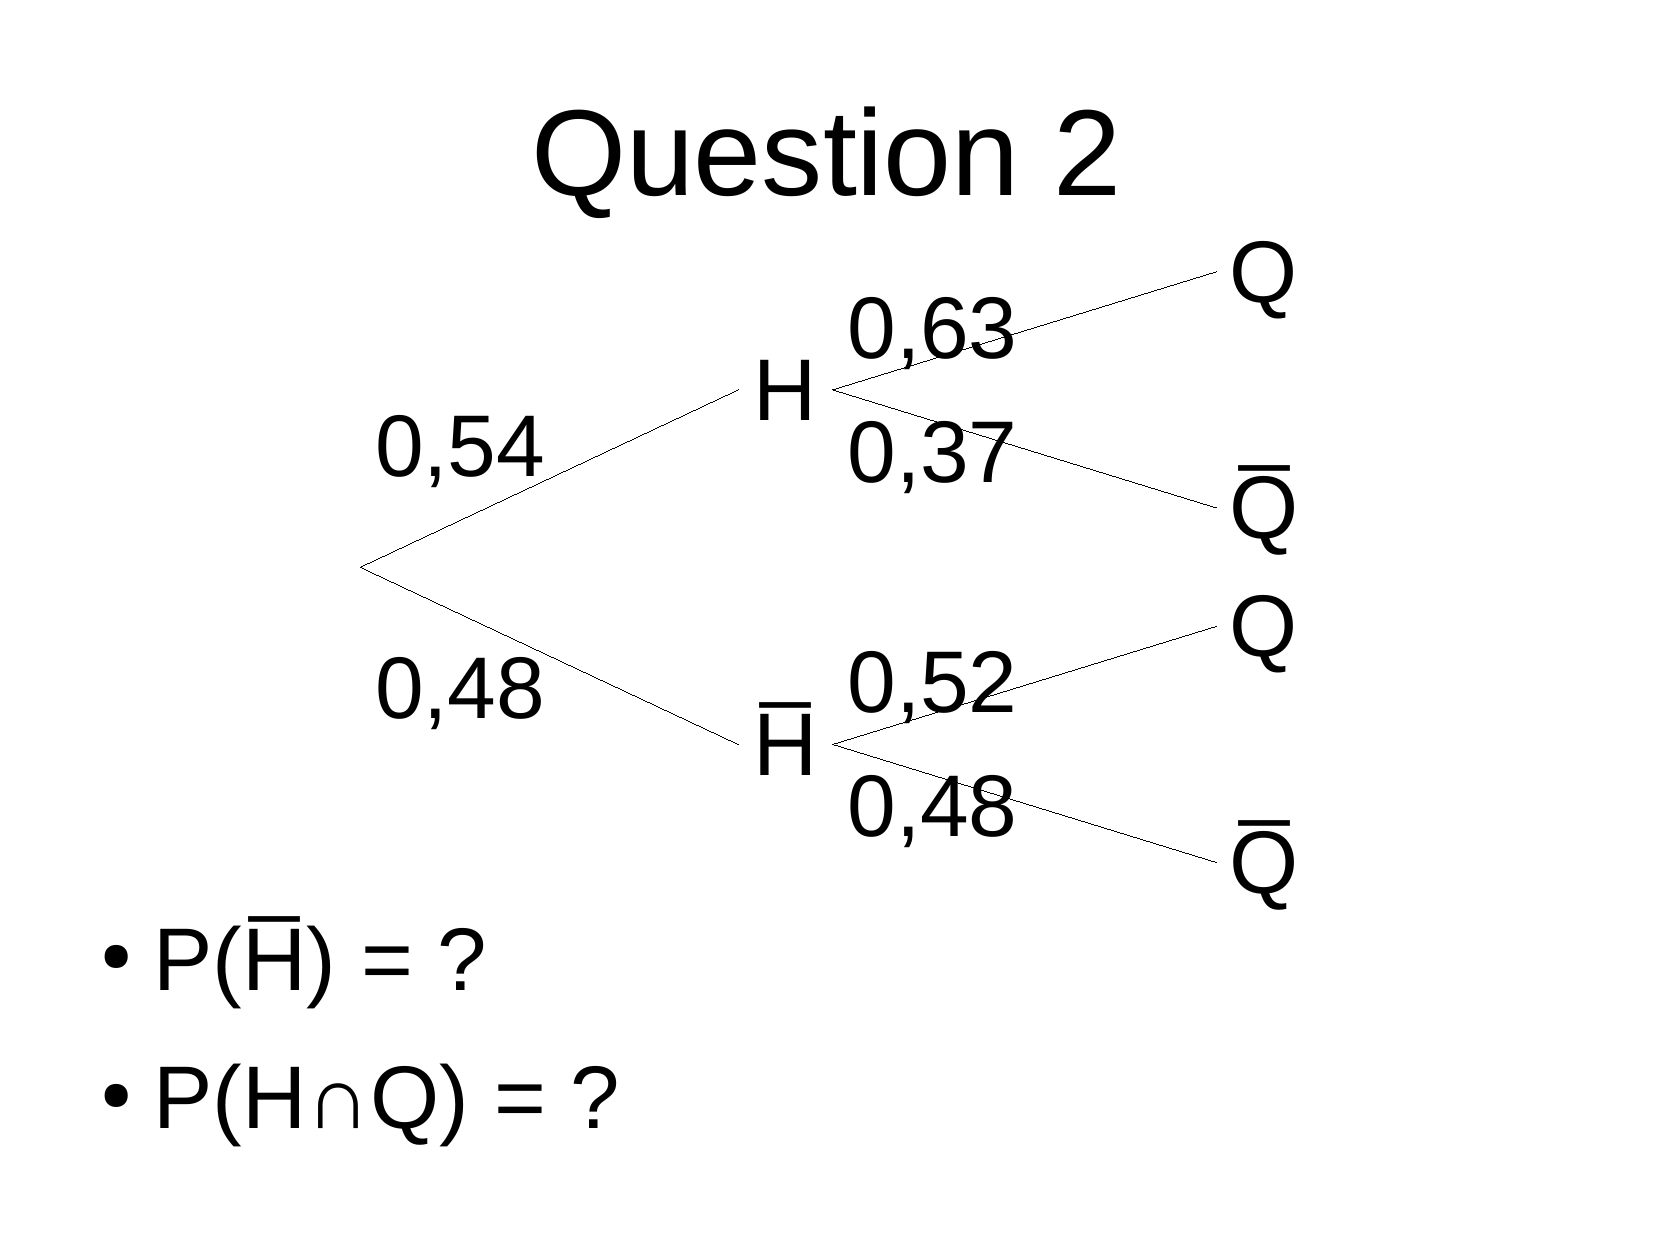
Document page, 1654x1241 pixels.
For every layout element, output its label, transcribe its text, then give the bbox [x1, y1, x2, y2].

text_box Q̅ [1216, 815, 1312, 910]
text_box Q [1216, 224, 1312, 319]
text_box Q [1241, 248, 1285, 296]
title Question 2 [82, 49, 1571, 257]
list P(H̅) = ? P(H∩Q) = ? [82, 909, 1571, 1187]
text_box H̅ [738, 697, 833, 792]
text_box Q̅ [1216, 460, 1312, 556]
text_box Q̅ [1242, 838, 1285, 887]
text_box Q [1216, 578, 1312, 674]
text_box H [738, 342, 833, 438]
